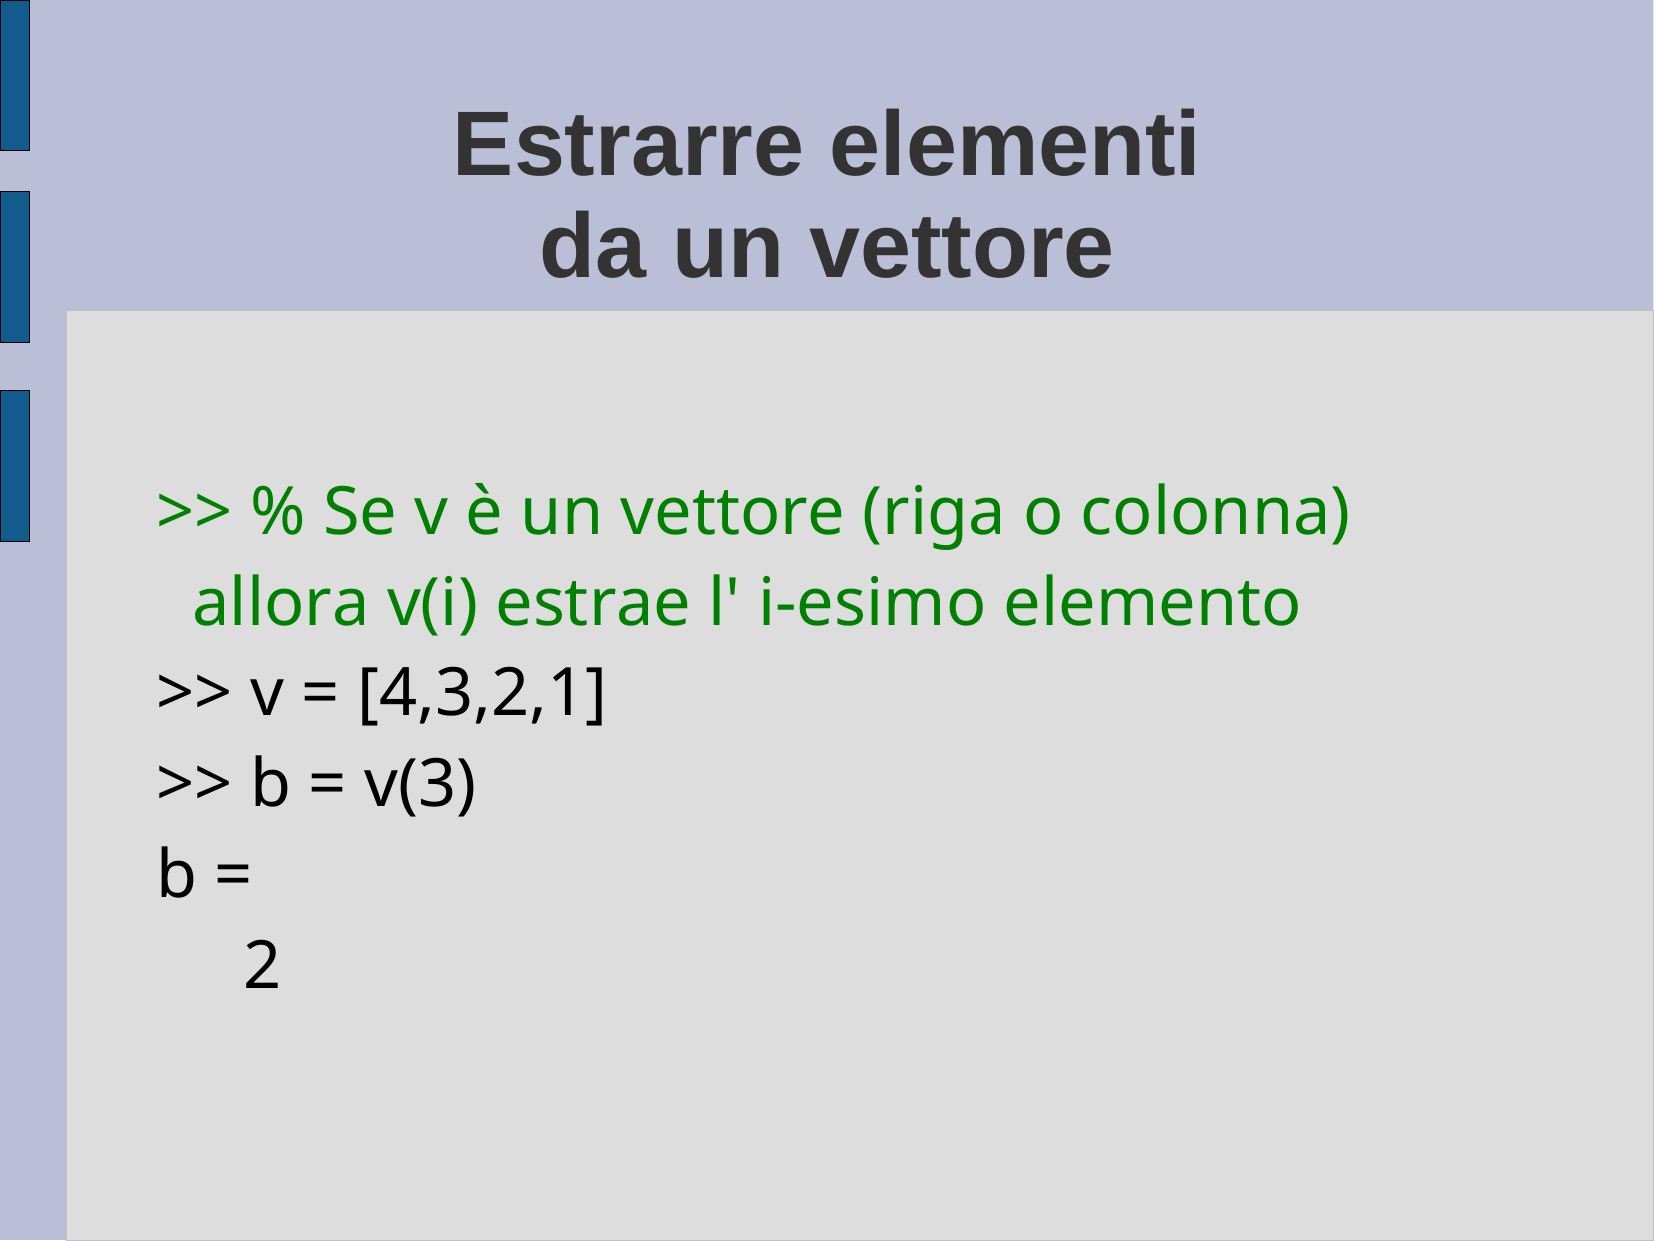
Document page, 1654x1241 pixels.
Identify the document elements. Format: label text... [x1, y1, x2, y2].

subtitle >> % Se v è un vettore (riga o colonna) allora v(i) estrae l' i-esimo elemento >> v = [4,3,2,1] >> b = v(3) b = 2 [121, 352, 1534, 1119]
title Estrarre elementi da un vettore [121, 92, 1534, 298]
